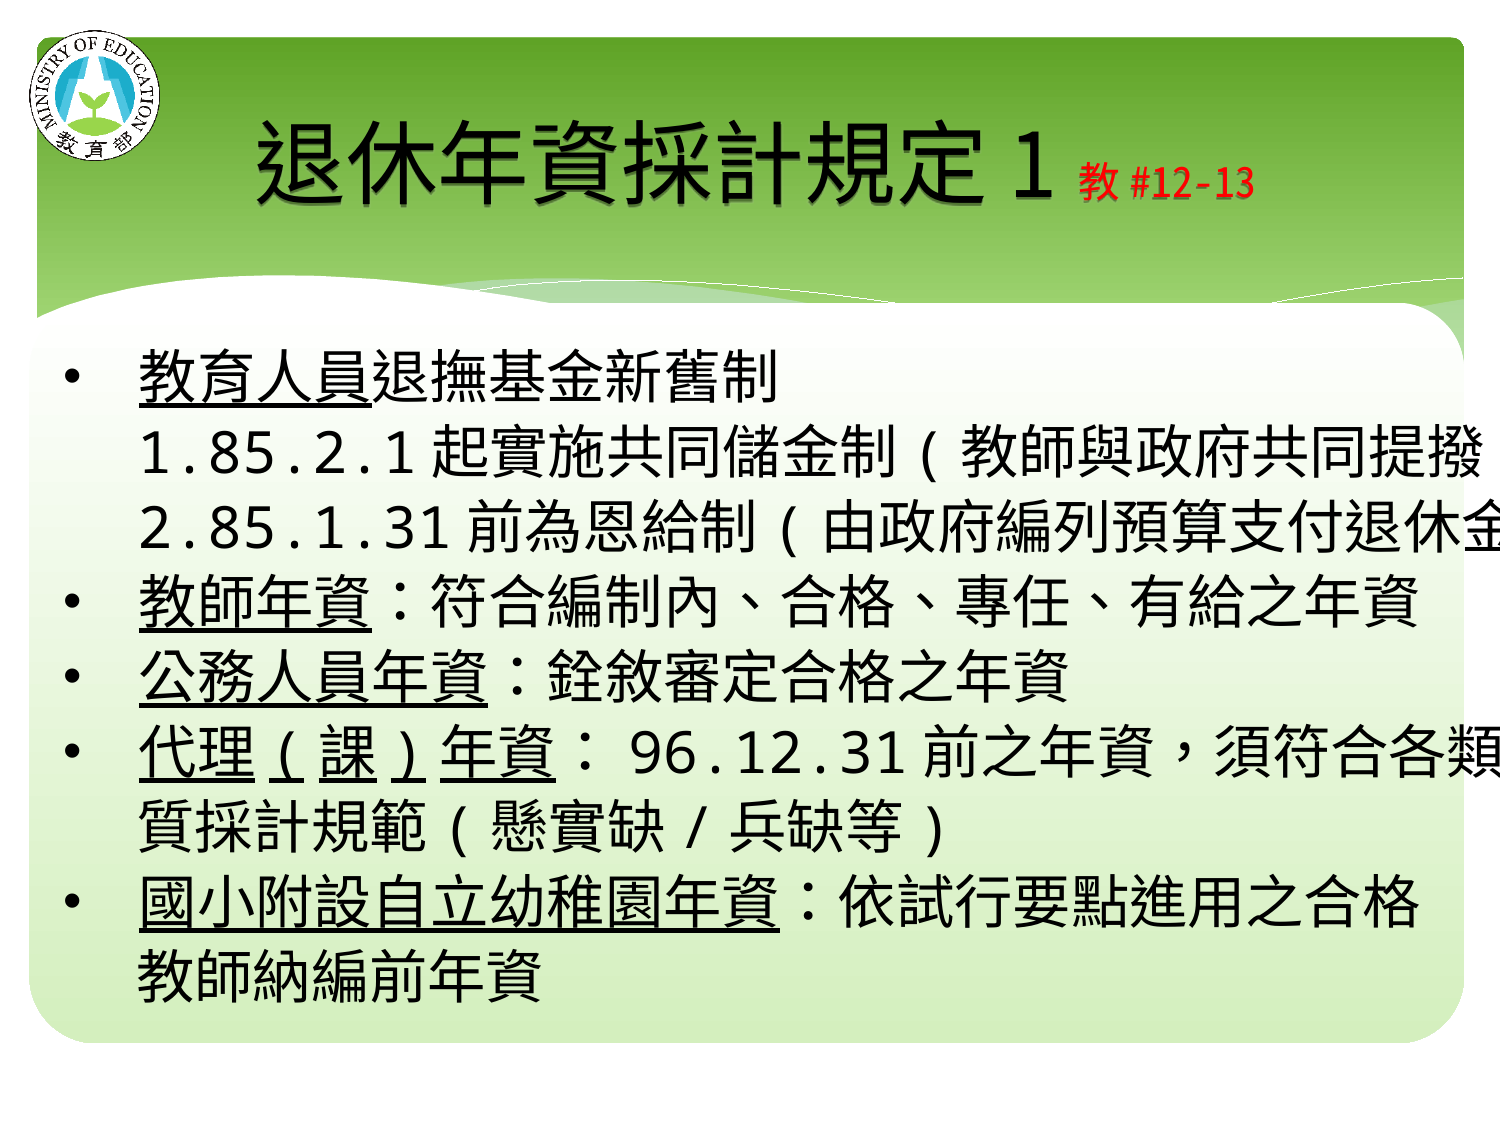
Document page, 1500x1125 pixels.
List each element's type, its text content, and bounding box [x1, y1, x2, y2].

title 退休年資採計規定1教#12-13 [87, 90, 1424, 233]
picture [29, 30, 160, 161]
text_box 教育人員退撫基金新舊制 1.85.2.1起實施共同儲金制(教師與政府共同提撥) 2.85.1.31前為恩給制(由政府編列預算支付退休金) 教師年資：符合編制內、合格、專任、有給之年資 公務人員年資：銓敘審定合格之年資 代理(課)年資：96.12.31前之年資，須符合各類性 質採計規範(懸實缺/兵缺等) 國小附設自立幼稚園年資：依試行要點進用之合格 教師納編前年資 [29, 302, 1465, 1044]
